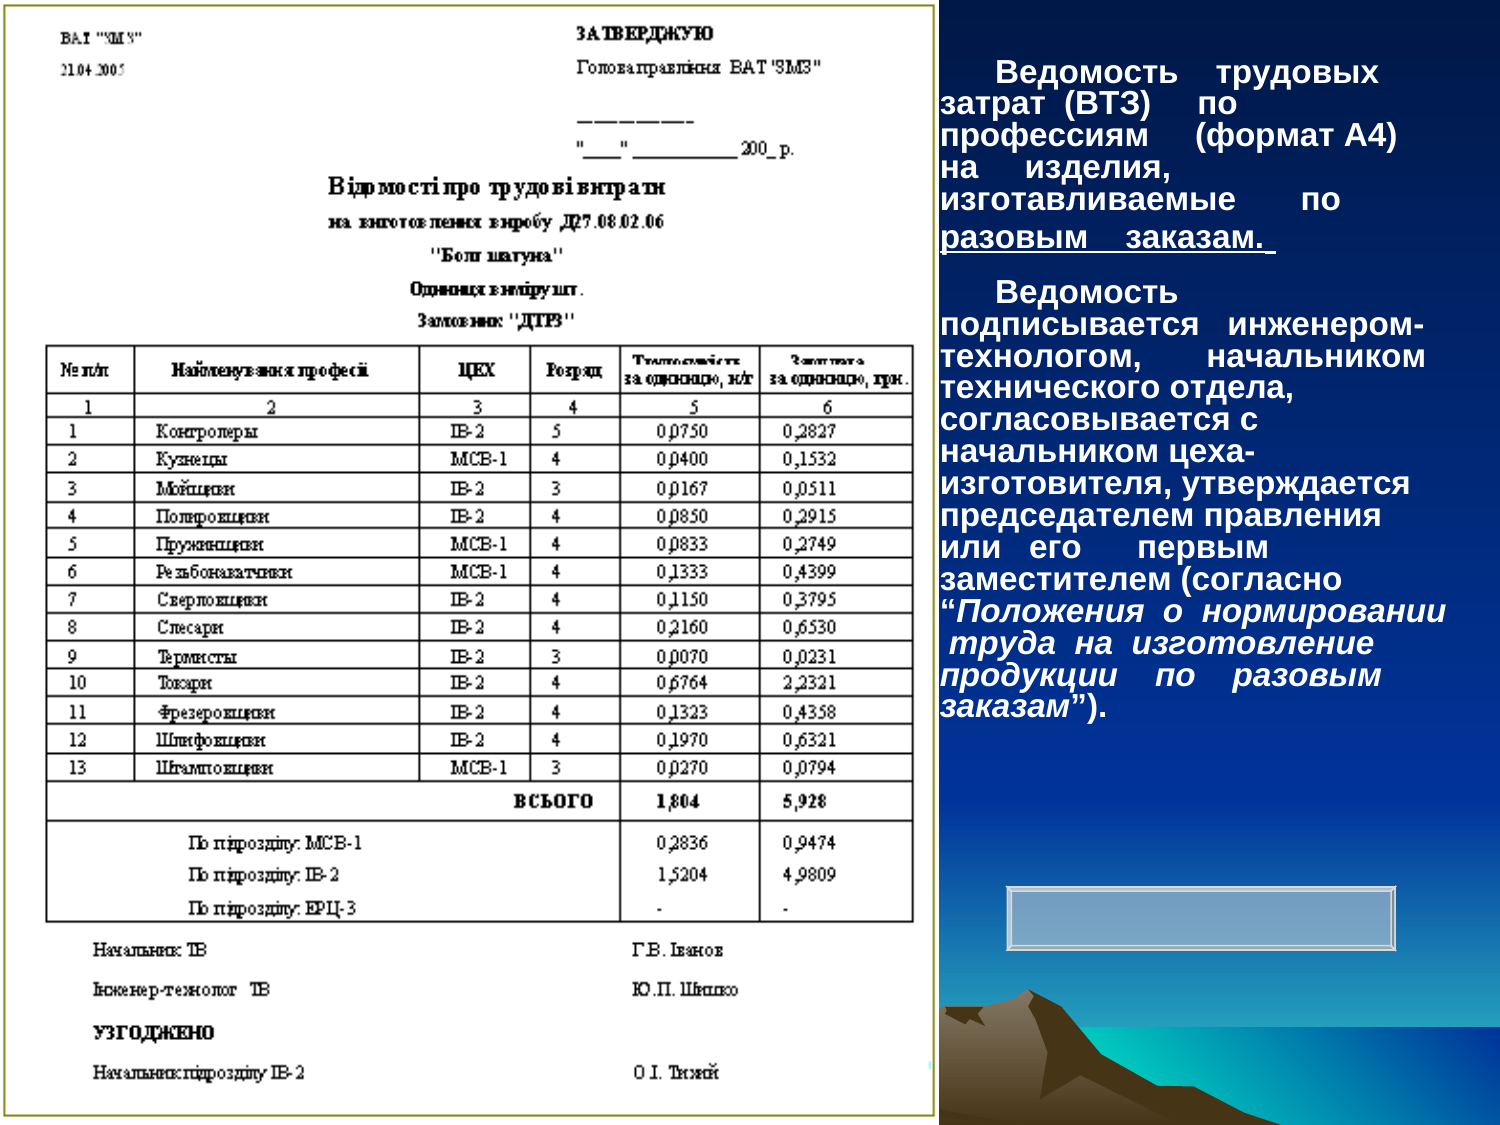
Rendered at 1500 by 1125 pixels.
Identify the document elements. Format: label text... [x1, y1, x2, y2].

chart [0, 0, 939, 1125]
text_box [1009, 887, 1396, 950]
text_box Ведомость трудовых затрат (ВТЗ) по профессиям (формат А4) на изделия, изготавливаемые по разовым заказам. Ведомость подписывается инженером-технологом, начальником технического отдела, согласовывается с начальником цеха-изготовителя, утверждается председателем правления или его первым заместителем (согласно “Положения о нормировании труда на изготовление продукции по разовым заказам”). [939, 49, 1463, 977]
